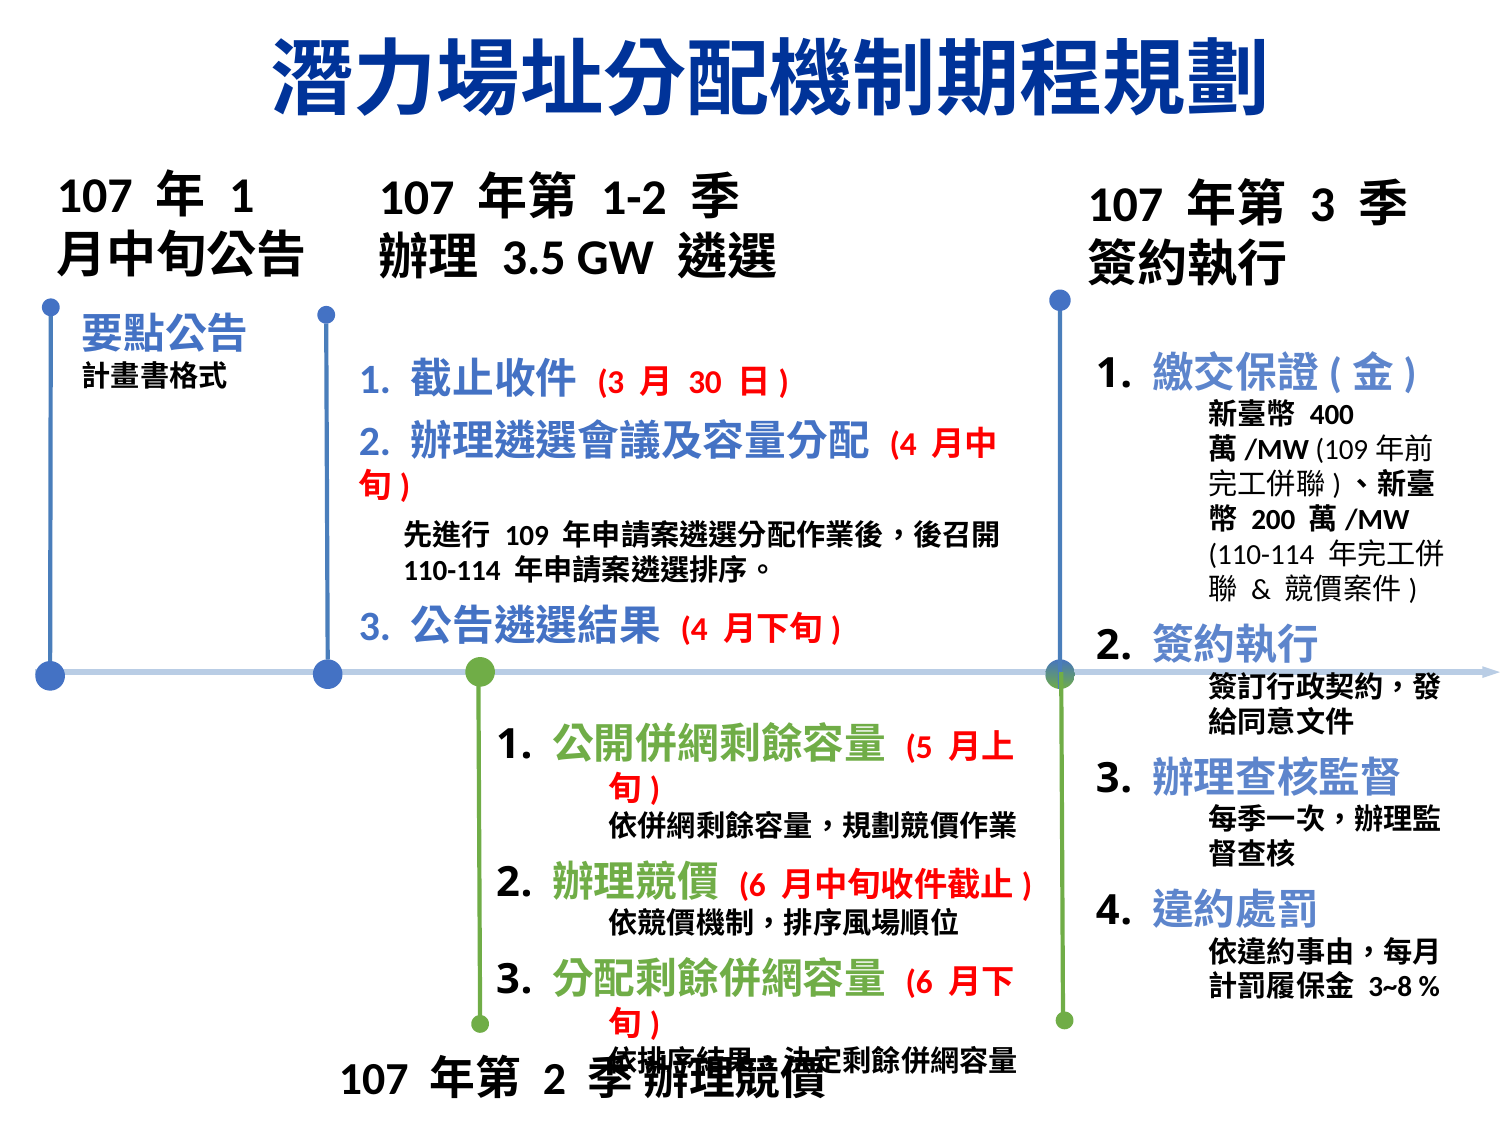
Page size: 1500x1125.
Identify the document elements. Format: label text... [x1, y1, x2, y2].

text_box [325, 305, 336, 324]
text_box 107 年 1 月中旬公告 [41, 155, 325, 292]
text_box [1045, 659, 1058, 689]
text_box [1063, 659, 1075, 689]
text_box 要點公告 計畫書格式 [66, 299, 325, 401]
text_box [41, 298, 60, 317]
text_box [35, 661, 65, 691]
text_box [465, 657, 495, 687]
text_box [1049, 289, 1071, 311]
text_box 繳交保證(金) 新臺幣 400 萬/MW (109年前完工併聯)、新臺幣 200 萬/MW (110-114 年完工併聯 & 競價案件) 簽約執行 簽訂行政契約，發給同意文件 辦理查核監督 每季一次，辦理監督查核 違約處罰 依違約事由，每月計罰履保金 3~8 % [1080, 338, 1471, 947]
text_box 公開併網剩餘容量 (5 月上旬) 依併網剩餘容量，規劃競價作業 辦理競價 (6 月中旬收件截止) 依競價機制，排序風場順位 分配剩餘併網容量 (6 月下旬) 依排序結果，決定剩餘併網容量 [1064, 709, 1073, 1008]
text_box 1. 截止收件 (3 月 30 日) 2. 辦理遴選會議及容量分配 (4 月中旬) 先進行 109 年申請案遴選分配作業後，後召開 110-114 年申請案遴選排序。 3. 公告遴選結果 (4 月下旬) [343, 343, 1035, 625]
text_box [1055, 1011, 1074, 1030]
text_box 潛力場址分配機制期程規劃 [159, 29, 1381, 126]
text_box [312, 659, 343, 689]
text_box 107 年第 3 季 簽約執行 [1072, 164, 1424, 301]
text_box 公開併網剩餘容量 (5 月上旬) 依併網剩餘容量，規劃競價作業 辦理競價 (6 月中旬收件截止) 依競價機制，排序風場順位 分配剩餘併網容量 (6 月下旬) 依排序結果，決定剩餘併網容量 [480, 709, 1060, 1008]
text_box 107 年第 2 季 辦理競價 [323, 1041, 940, 1113]
text_box 107 年第 1-2 季 辦理 3.5 GW 遴選 [363, 157, 838, 294]
text_box [471, 1015, 489, 1033]
